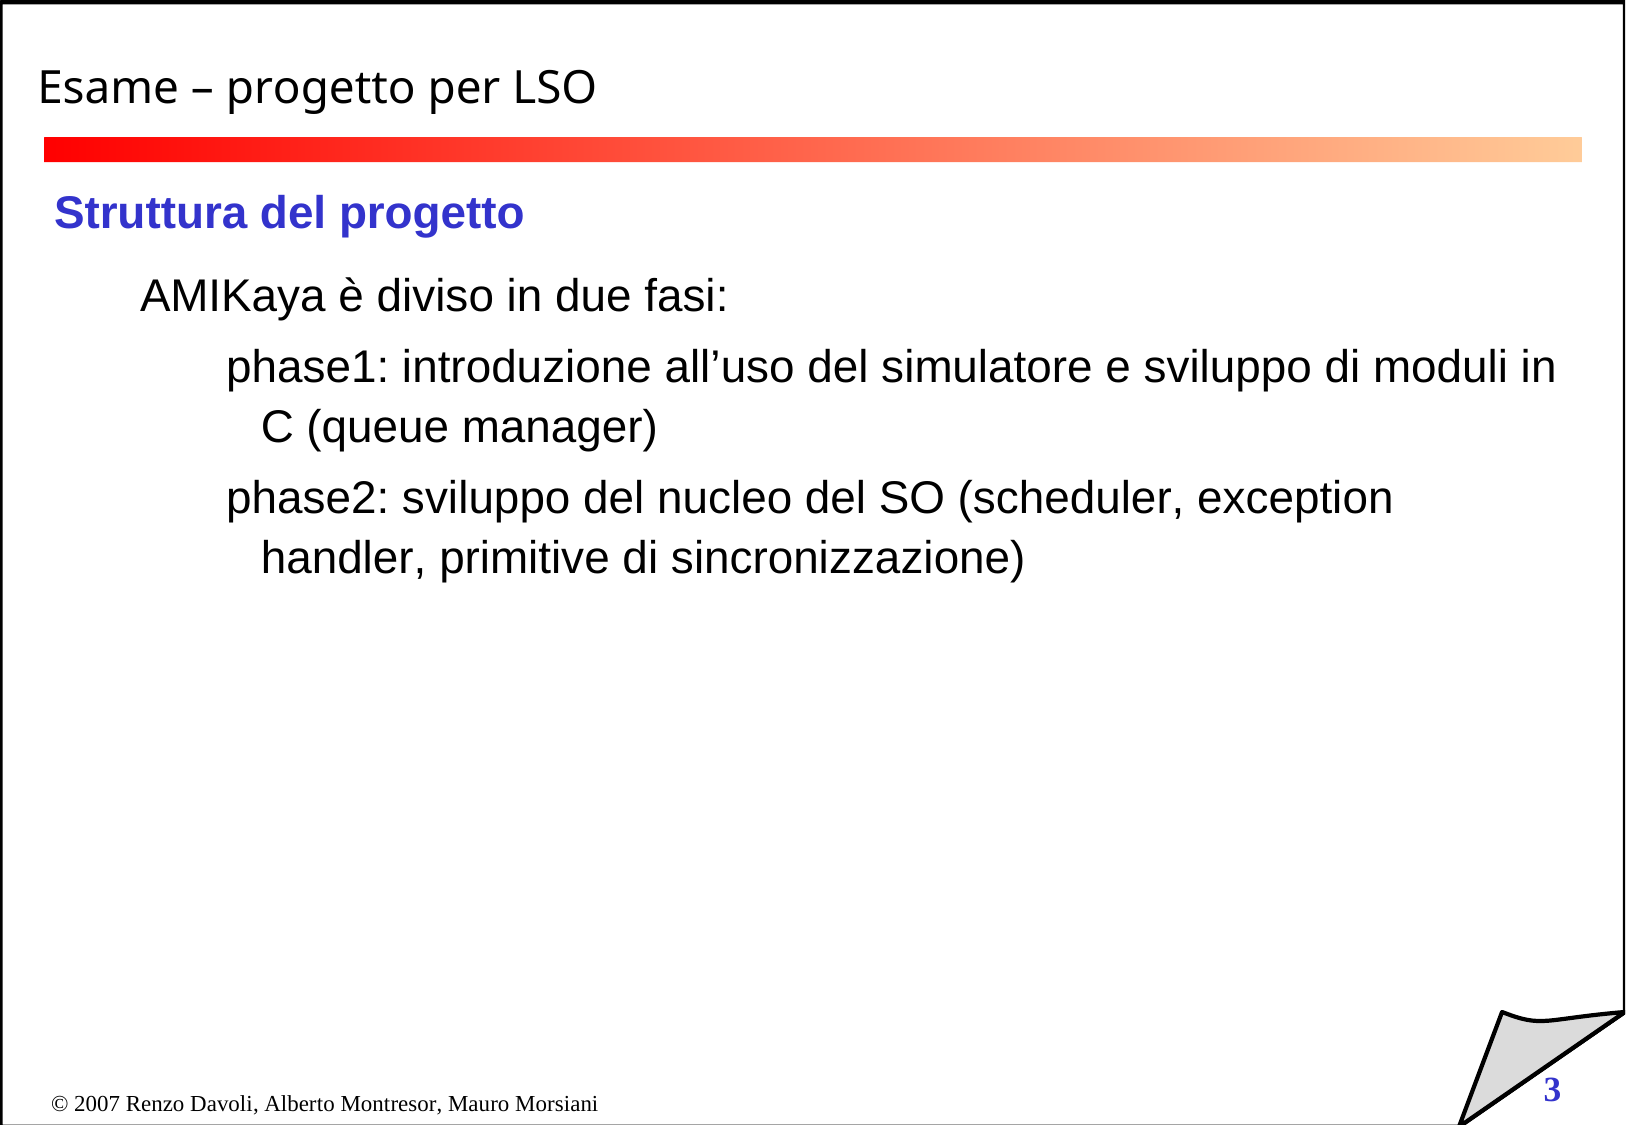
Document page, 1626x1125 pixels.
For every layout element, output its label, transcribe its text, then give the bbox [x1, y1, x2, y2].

list Struttura del progetto AMIKaya è diviso in due fasi: phase1: introduzione all’uso del simulatore e sviluppo di moduli in C (queue manager) phase2: sviluppo del nucleo del SO (scheduler, exception handler, primitive di sincronizzazione) [54, 187, 1571, 1024]
title Esame – progetto per LSO [37, 44, 1588, 131]
